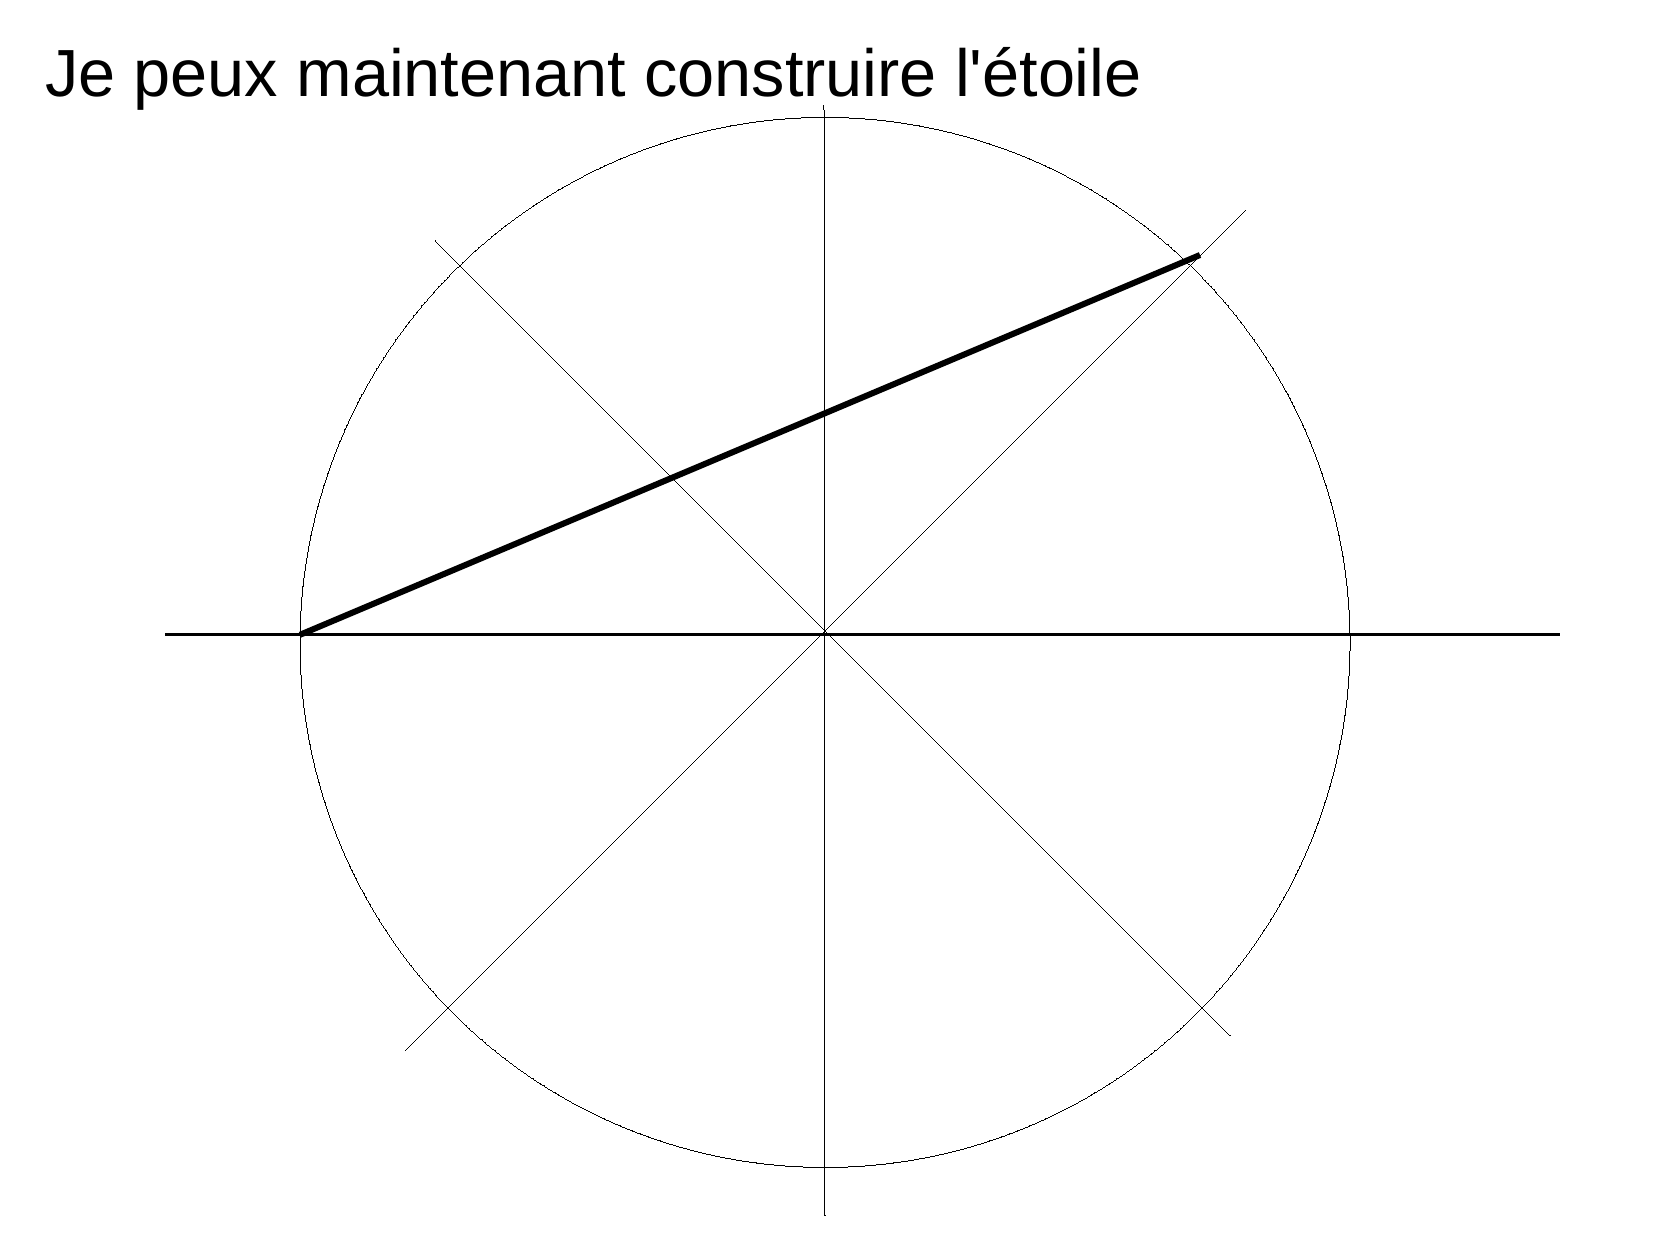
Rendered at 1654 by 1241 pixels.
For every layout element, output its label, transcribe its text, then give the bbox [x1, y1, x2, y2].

title Je peux maintenant construire l'étoile [45, 15, 1261, 133]
